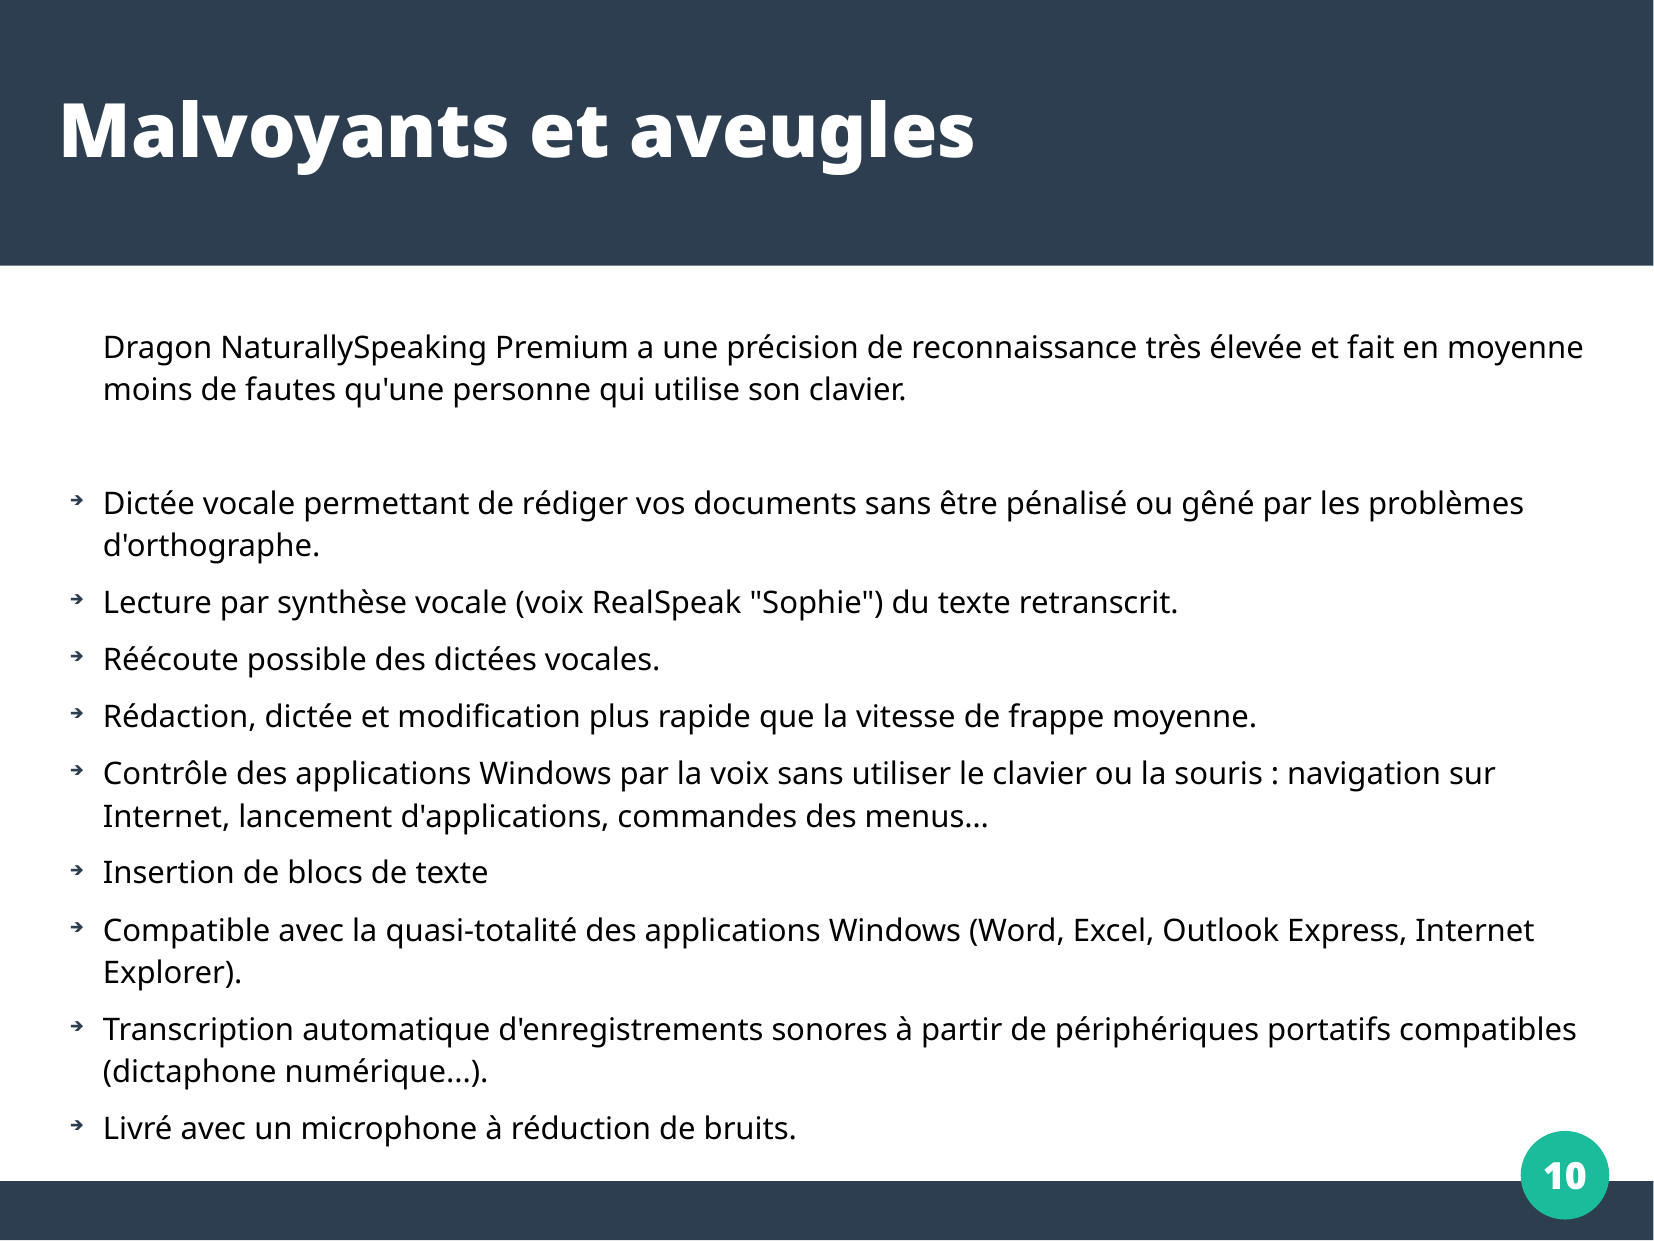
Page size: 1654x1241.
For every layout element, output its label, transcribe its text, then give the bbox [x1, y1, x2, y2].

list Dragon NaturallySpeaking Premium a une précision de reconnaissance très élevée et fait en moyenne moins de fautes qu'une personne qui utilise son clavier. Dictée vocale permettant de rédiger vos documents sans être pénalisé ou gêné par les problèmes d'orthographe. Lecture par synthèse vocale (voix RealSpeak "Sophie") du texte retranscrit. Réécoute possible des dictées vocales. Rédaction, dictée et modification plus rapide que la vitesse de frappe moyenne. Contrôle des applications Windows par la voix sans utiliser le clavier ou la souris : navigation sur Internet, lancement d'applications, commandes des menus… Insertion de blocs de texte Compatible avec la quasi-totalité des applications Windows (Word, Excel, Outlook Express, Internet Explorer). Transcription automatique d'enregistrements sonores à partir de périphériques portatifs compatibles (dictaphone numérique...). Livré avec un microphone à réduction de bruits. [59, 324, 1595, 1152]
title Malvoyants et aveugles [59, 49, 1595, 207]
